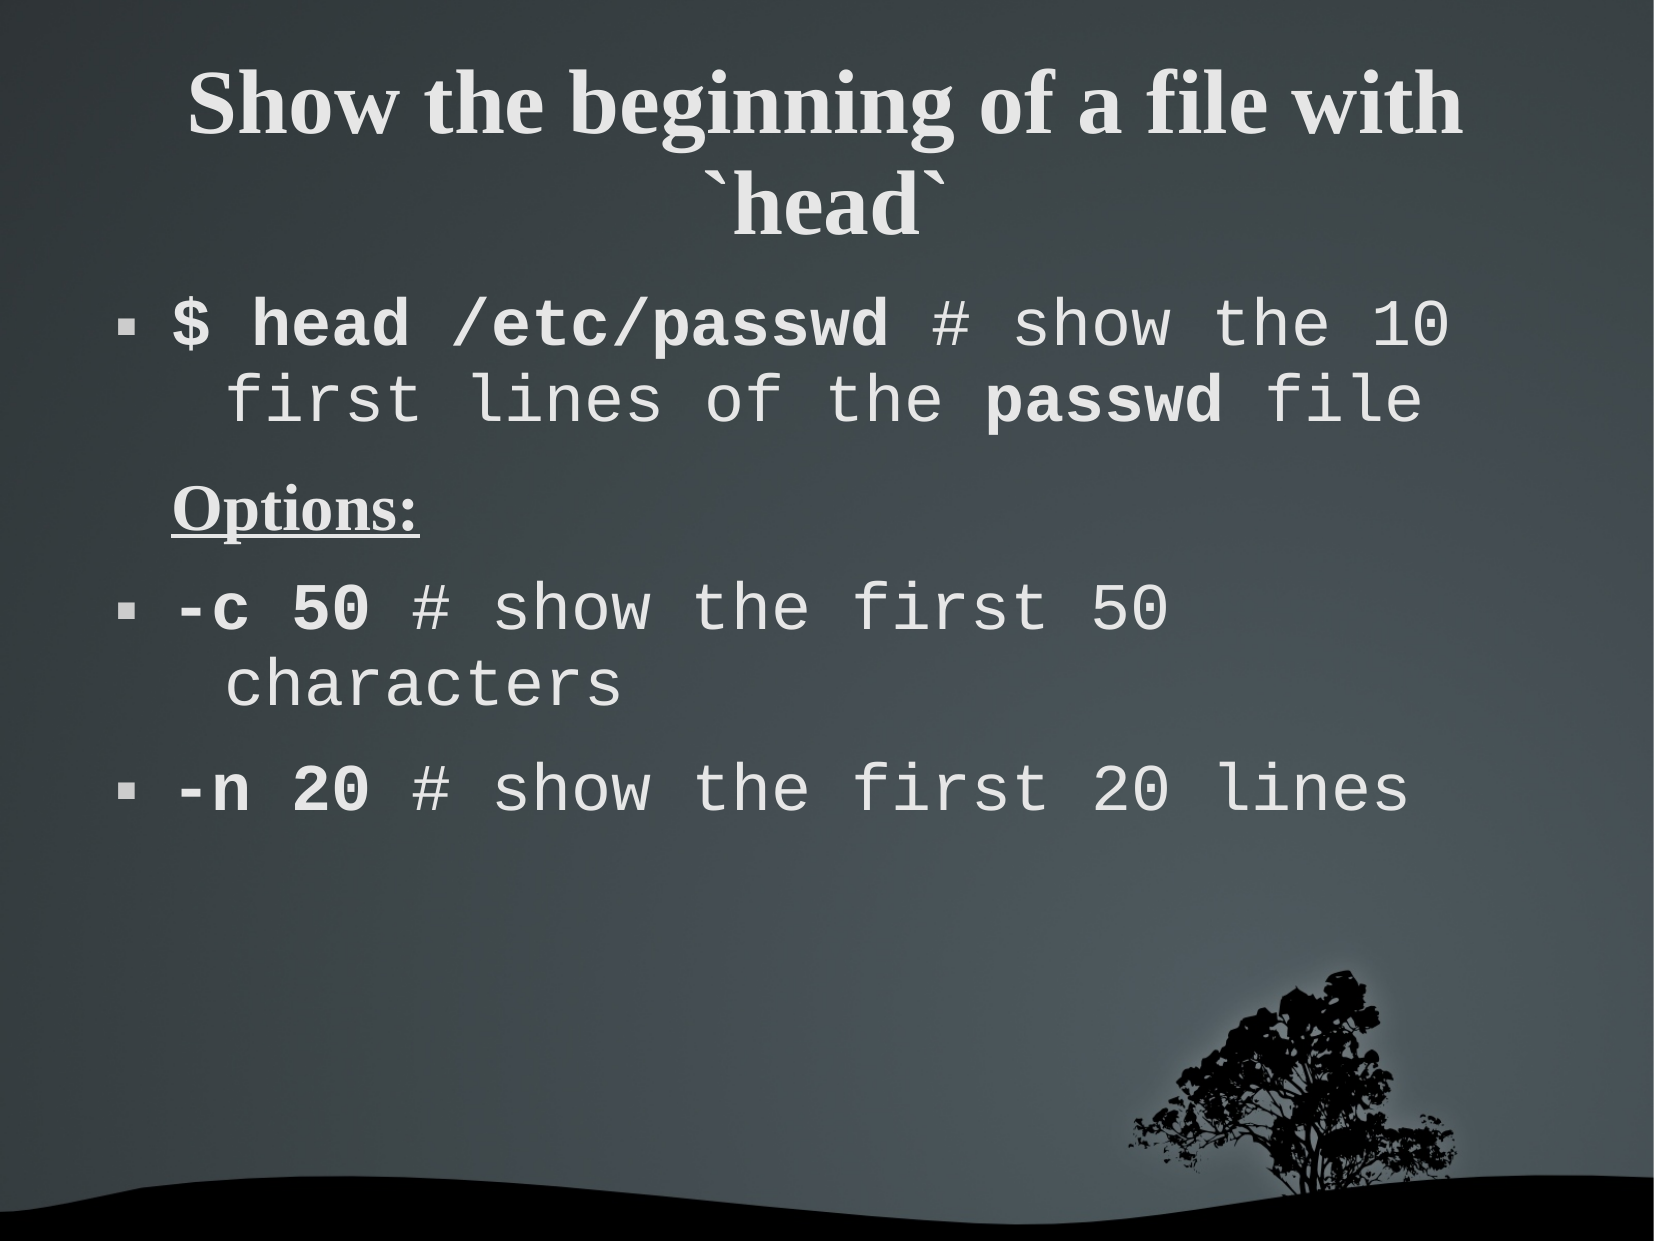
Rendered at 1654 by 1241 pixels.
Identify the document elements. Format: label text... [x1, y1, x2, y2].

list $ head /etc/passwd # show the 10 first lines of the passwd file Options: -c 50 # show the first 50 characters -n 20 # show the first 20 lines [82, 290, 1571, 1109]
picture [0, 0, 1654, 1241]
title Show the beginning of a file with `head` [82, 19, 1571, 287]
